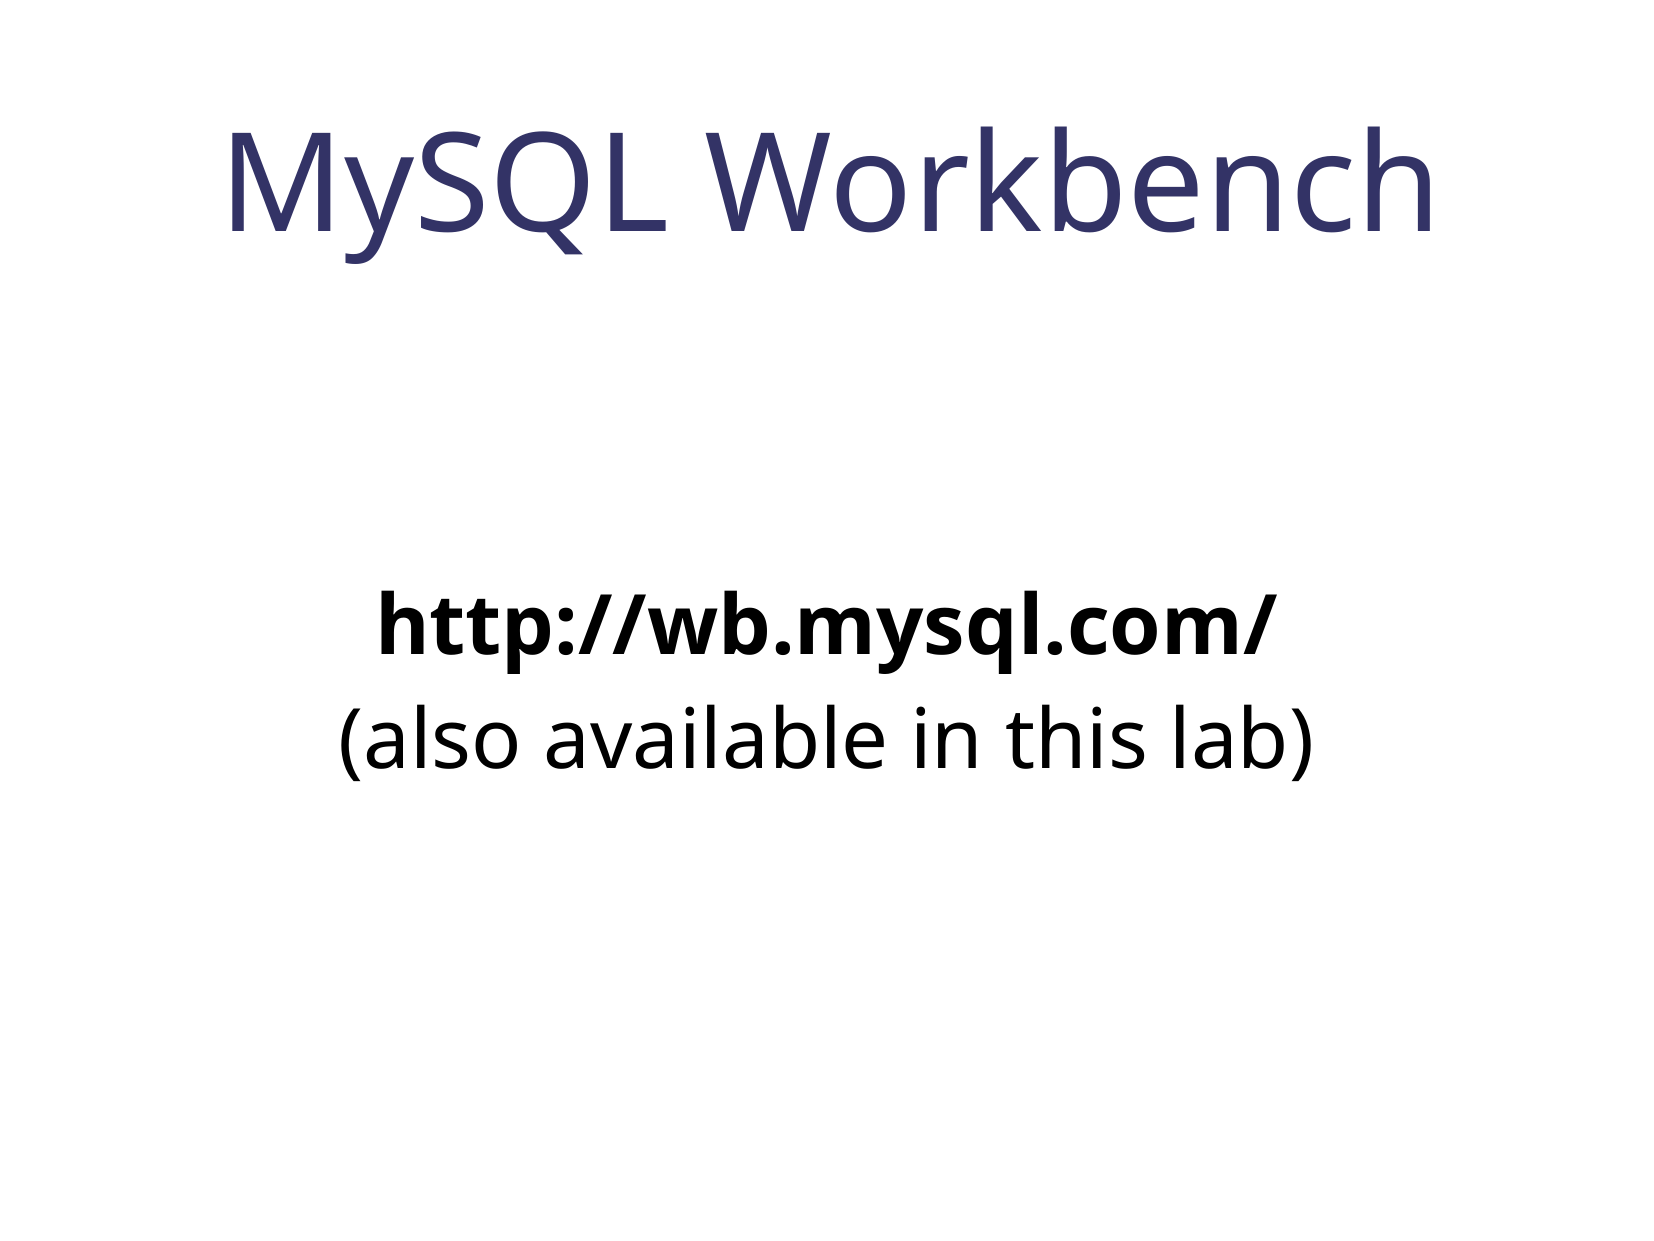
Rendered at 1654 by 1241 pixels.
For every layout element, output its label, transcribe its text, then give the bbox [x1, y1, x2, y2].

title MySQL Workbench [86, 75, 1576, 283]
subtitle http://wb.mysql.com/ (also available in this lab) [59, 354, 1595, 1004]
